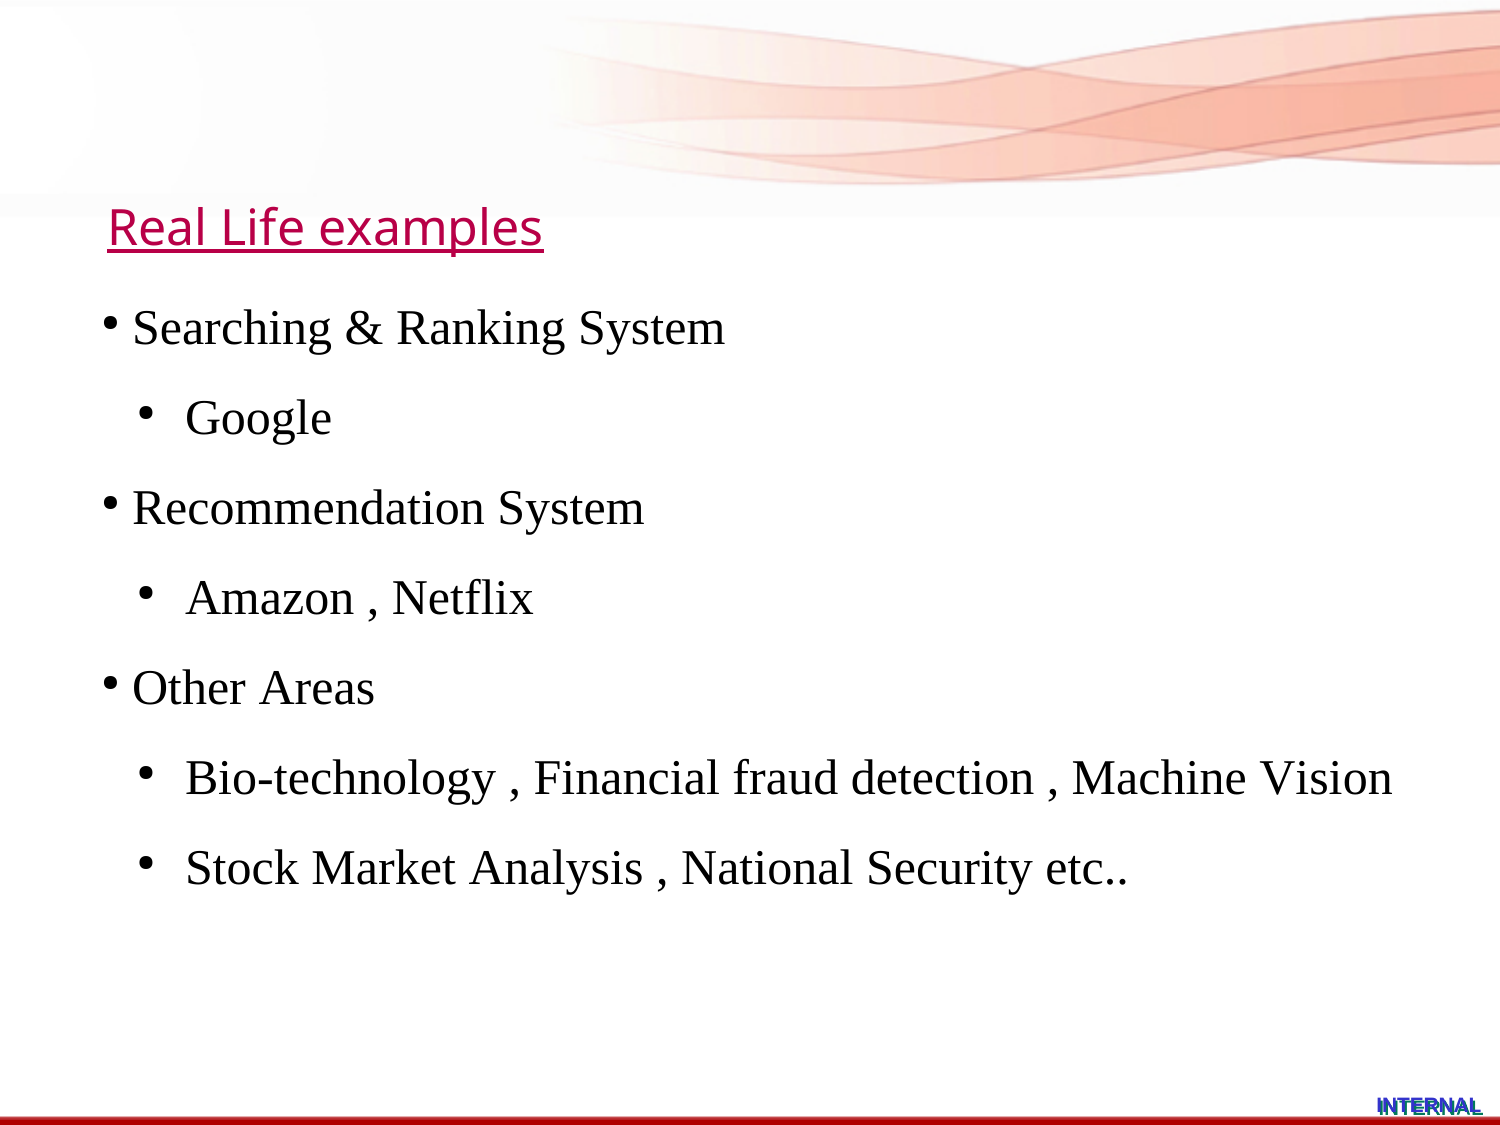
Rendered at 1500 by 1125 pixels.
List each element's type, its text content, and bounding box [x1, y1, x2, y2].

text_box Real Life examples [92, 187, 806, 257]
picture [0, 0, 1500, 1120]
text_box Searching & Ranking System Google Recommendation System Amazon , Netflix Other Areas Bio-technology , Financial fraud detection , Machine Vision Stock Market Analysis , National Security etc.. [86, 257, 1500, 903]
